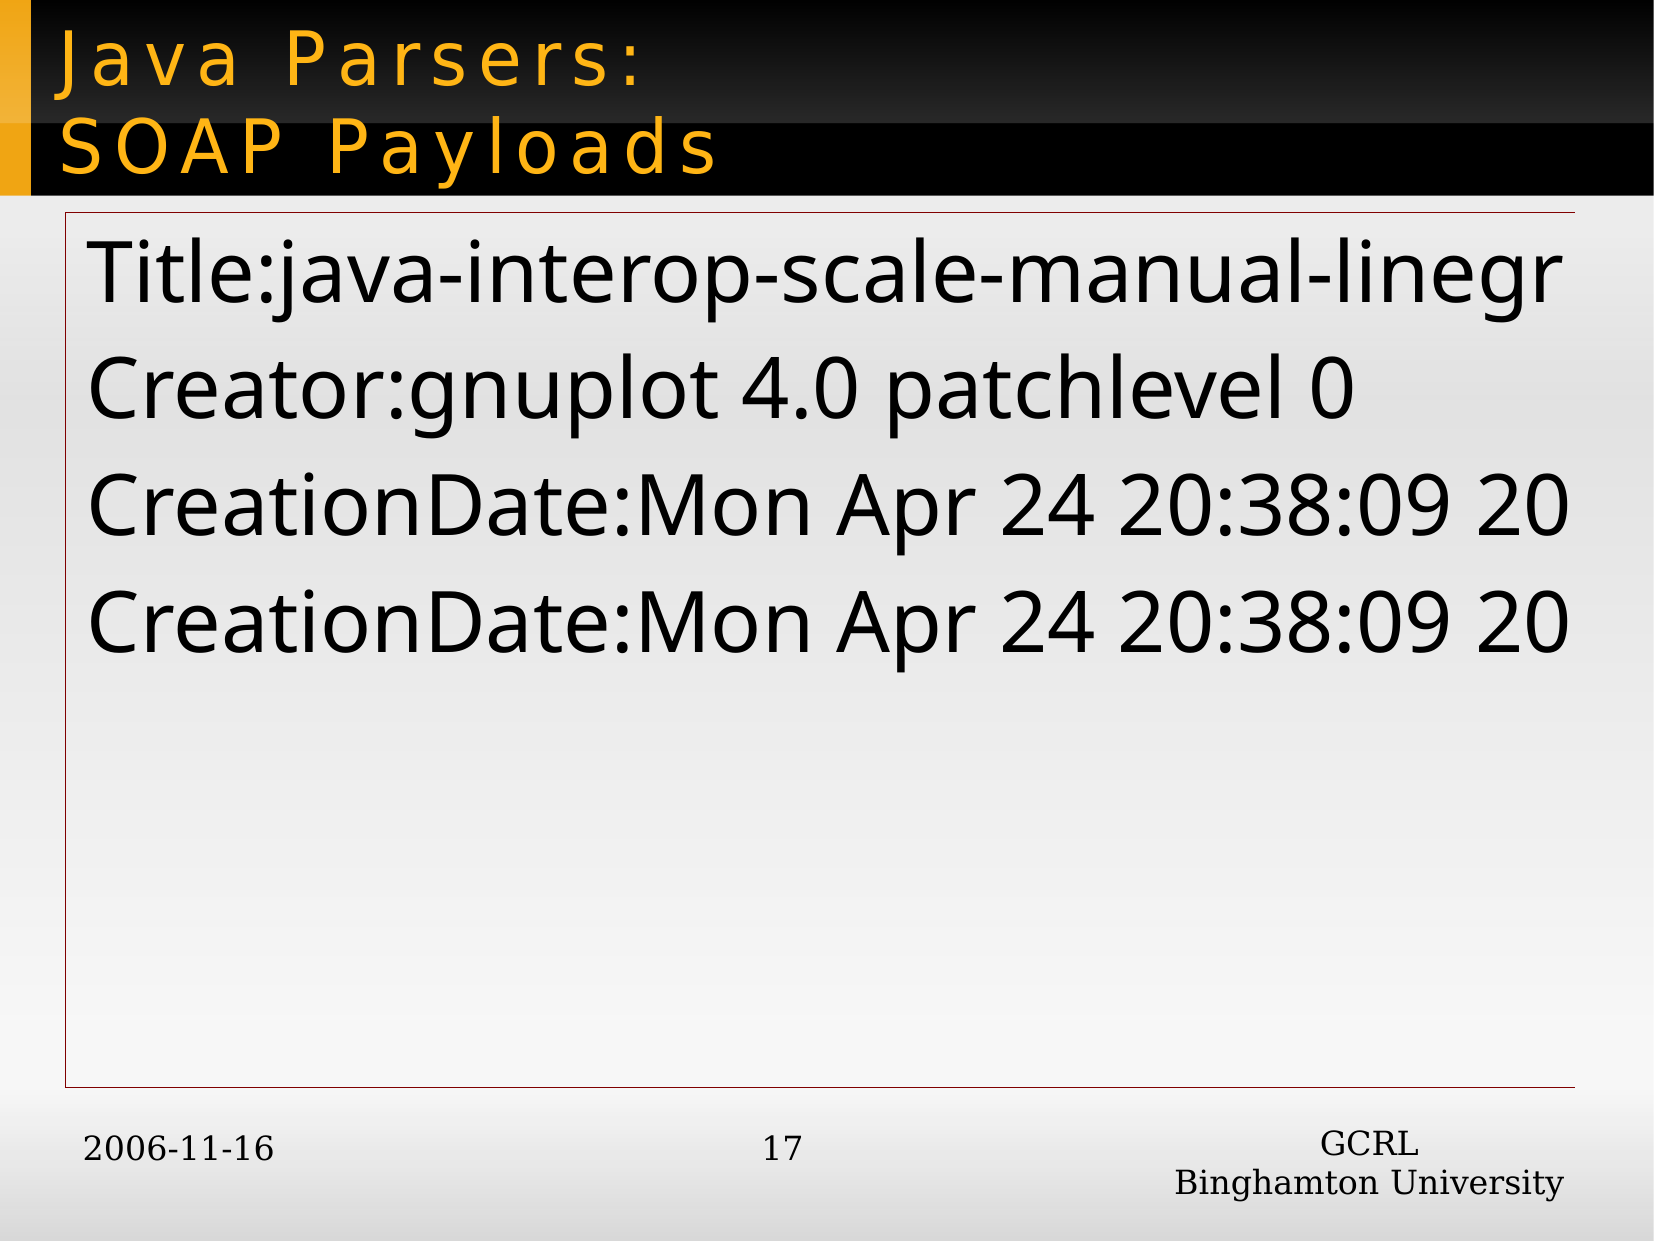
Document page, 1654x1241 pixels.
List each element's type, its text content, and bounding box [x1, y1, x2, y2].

title Java Parsers: SOAP Payloads [59, 16, 1538, 191]
picture [0, 0, 1654, 1241]
